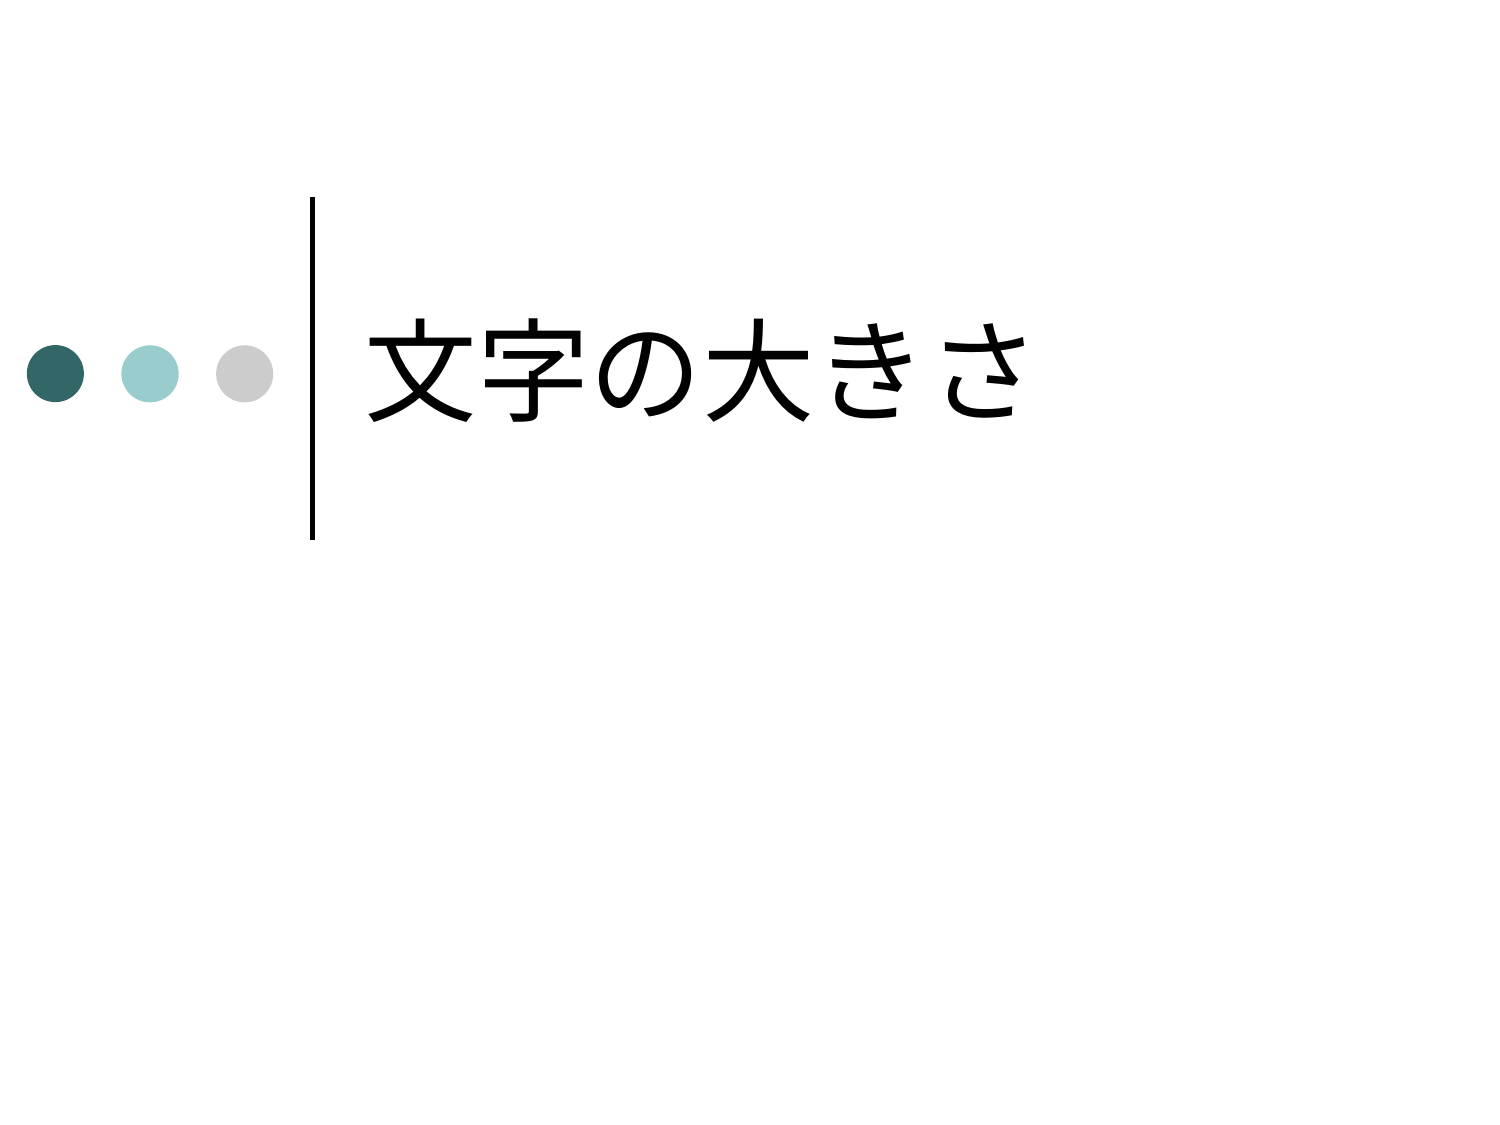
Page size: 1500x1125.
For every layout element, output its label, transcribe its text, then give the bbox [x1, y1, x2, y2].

title 文字の大きさ [349, 224, 1413, 513]
